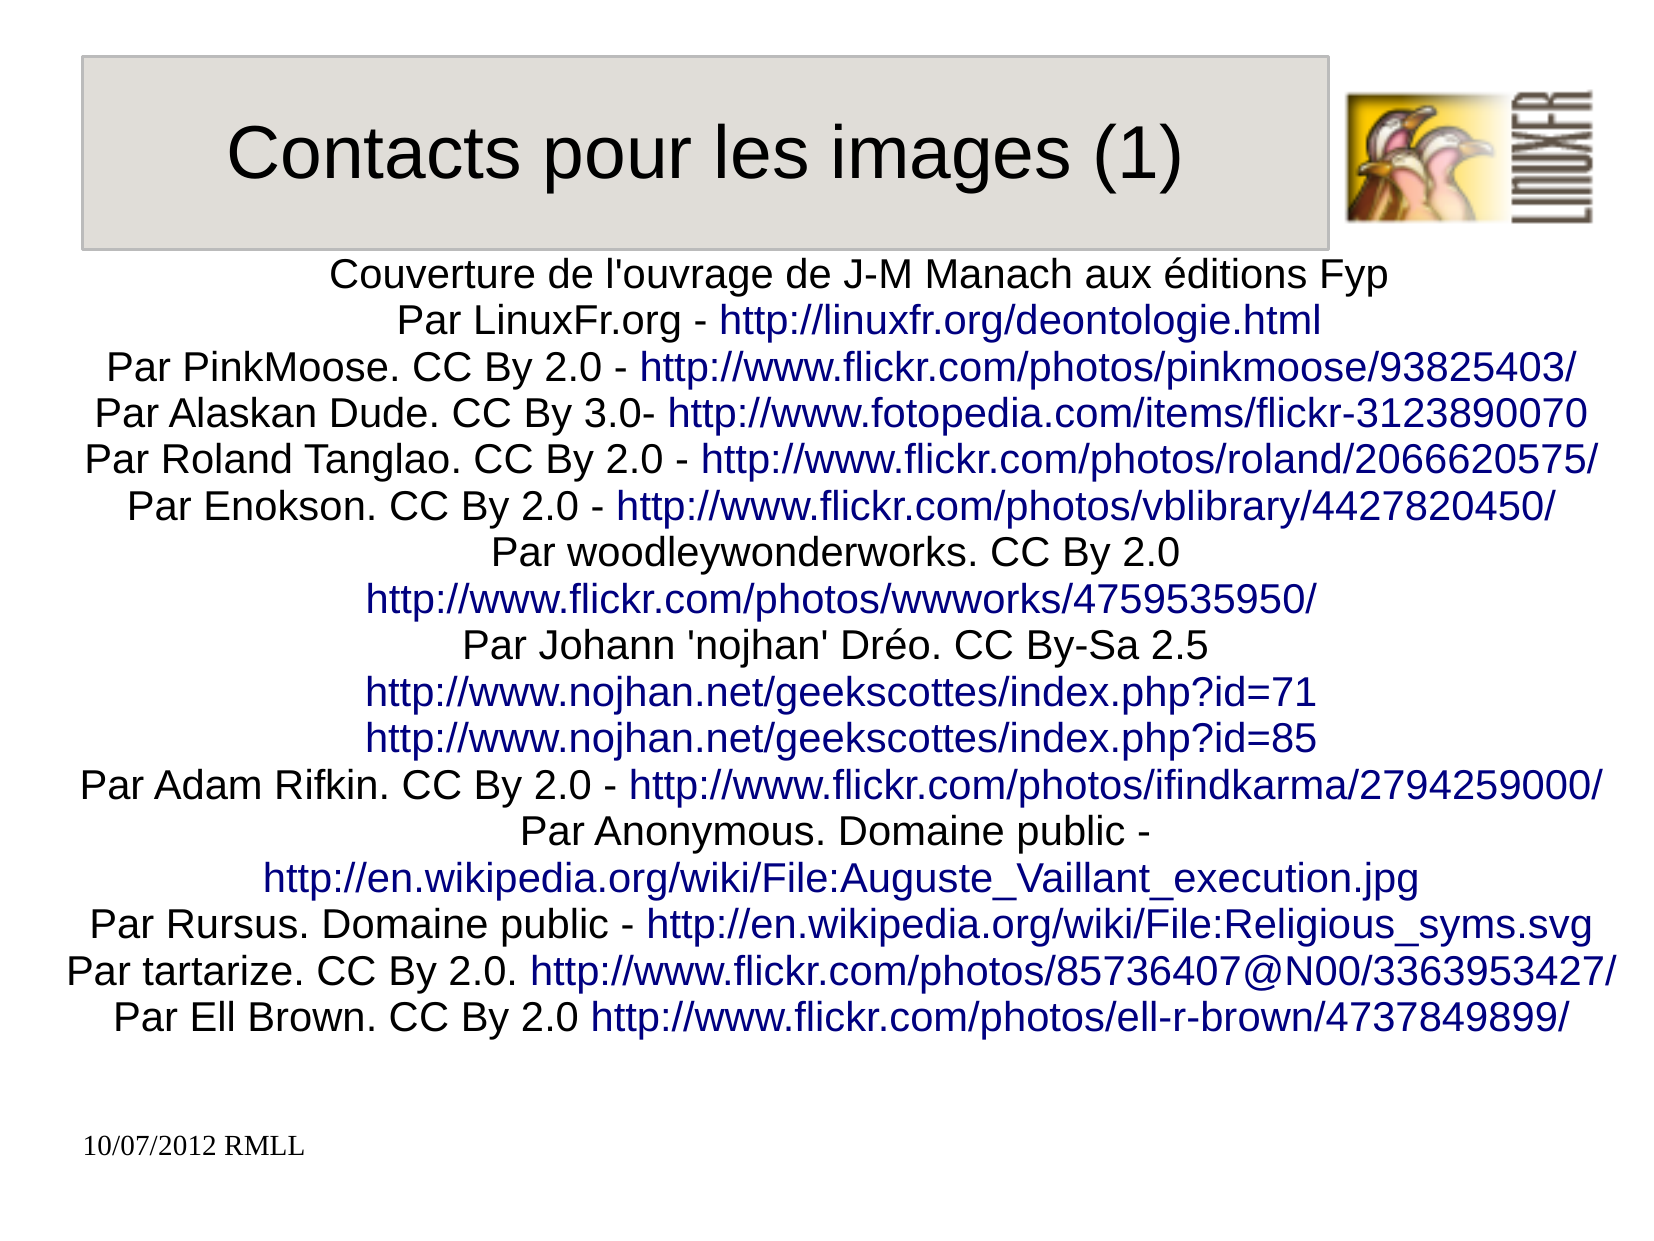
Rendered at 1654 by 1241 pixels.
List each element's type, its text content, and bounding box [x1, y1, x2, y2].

picture [1341, 88, 1601, 229]
subtitle Couverture de l'ouvrage de J-M Manach aux éditions Fyp Par LinuxFr.org - http://linuxfr.org/deontologie.html Par PinkMoose. CC By 2.0 - http://www.flickr.com/photos/pinkmoose/93825403/ Par Alaskan Dude. CC By 3.0- http://www.fotopedia.com/items/flickr-3123890070 Par Roland Tanglao. CC By 2.0 - http://www.flickr.com/photos/roland/2066620575/ Par Enokson. CC By 2.0 - http://www.flickr.com/photos/vblibrary/4427820450/ Par woodleywonderworks. CC By 2.0 http://www.flickr.com/photos/wwworks/4759535950/ Par Johann 'nojhan' Dréo. CC By-Sa 2.5 http://www.nojhan.net/geekscottes/index.php?id=71 http://www.nojhan.net/geekscottes/index.php?id=85 Par Adam Rifkin. CC By 2.0 - http://www.flickr.com/photos/ifindkarma/2794259000/ Par Anonymous. Domaine public - http://en.wikipedia.org/wiki/File:Auguste_Vaillant_execution.jpg Par Rursus. Domaine public - http://en.wikipedia.org/wiki/File:Religious_syms.svg Par tartarize. CC By 2.0. http://www.flickr.com/photos/85736407@N00/3363953427/ Par Ell Brown. CC By 2.0 http://www.flickr.com/photos/ell-r-brown/4737849899/ [29, 250, 1654, 1239]
title Contacts pour les images (1) [82, 56, 1329, 250]
